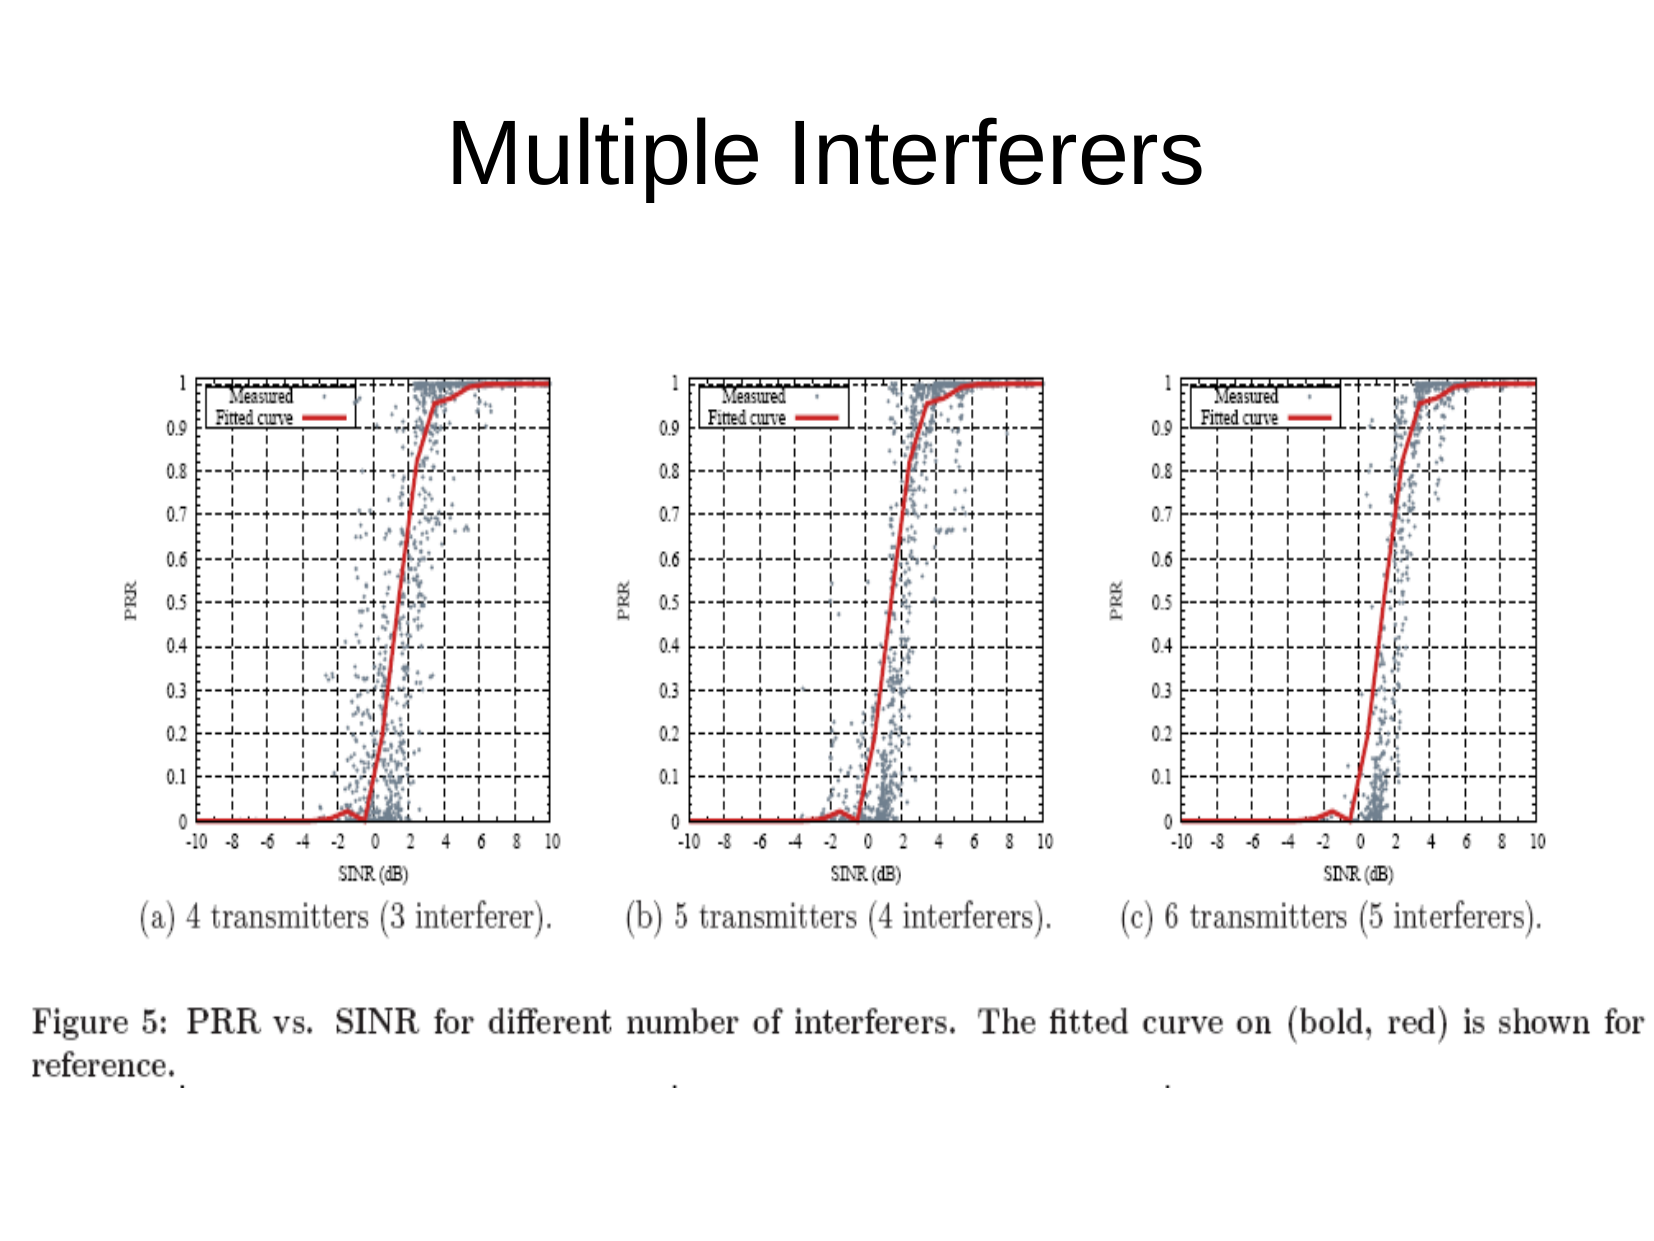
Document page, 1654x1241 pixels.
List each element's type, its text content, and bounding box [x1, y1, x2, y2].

title Multiple Interferers [82, 49, 1571, 257]
picture [0, 337, 1654, 1088]
